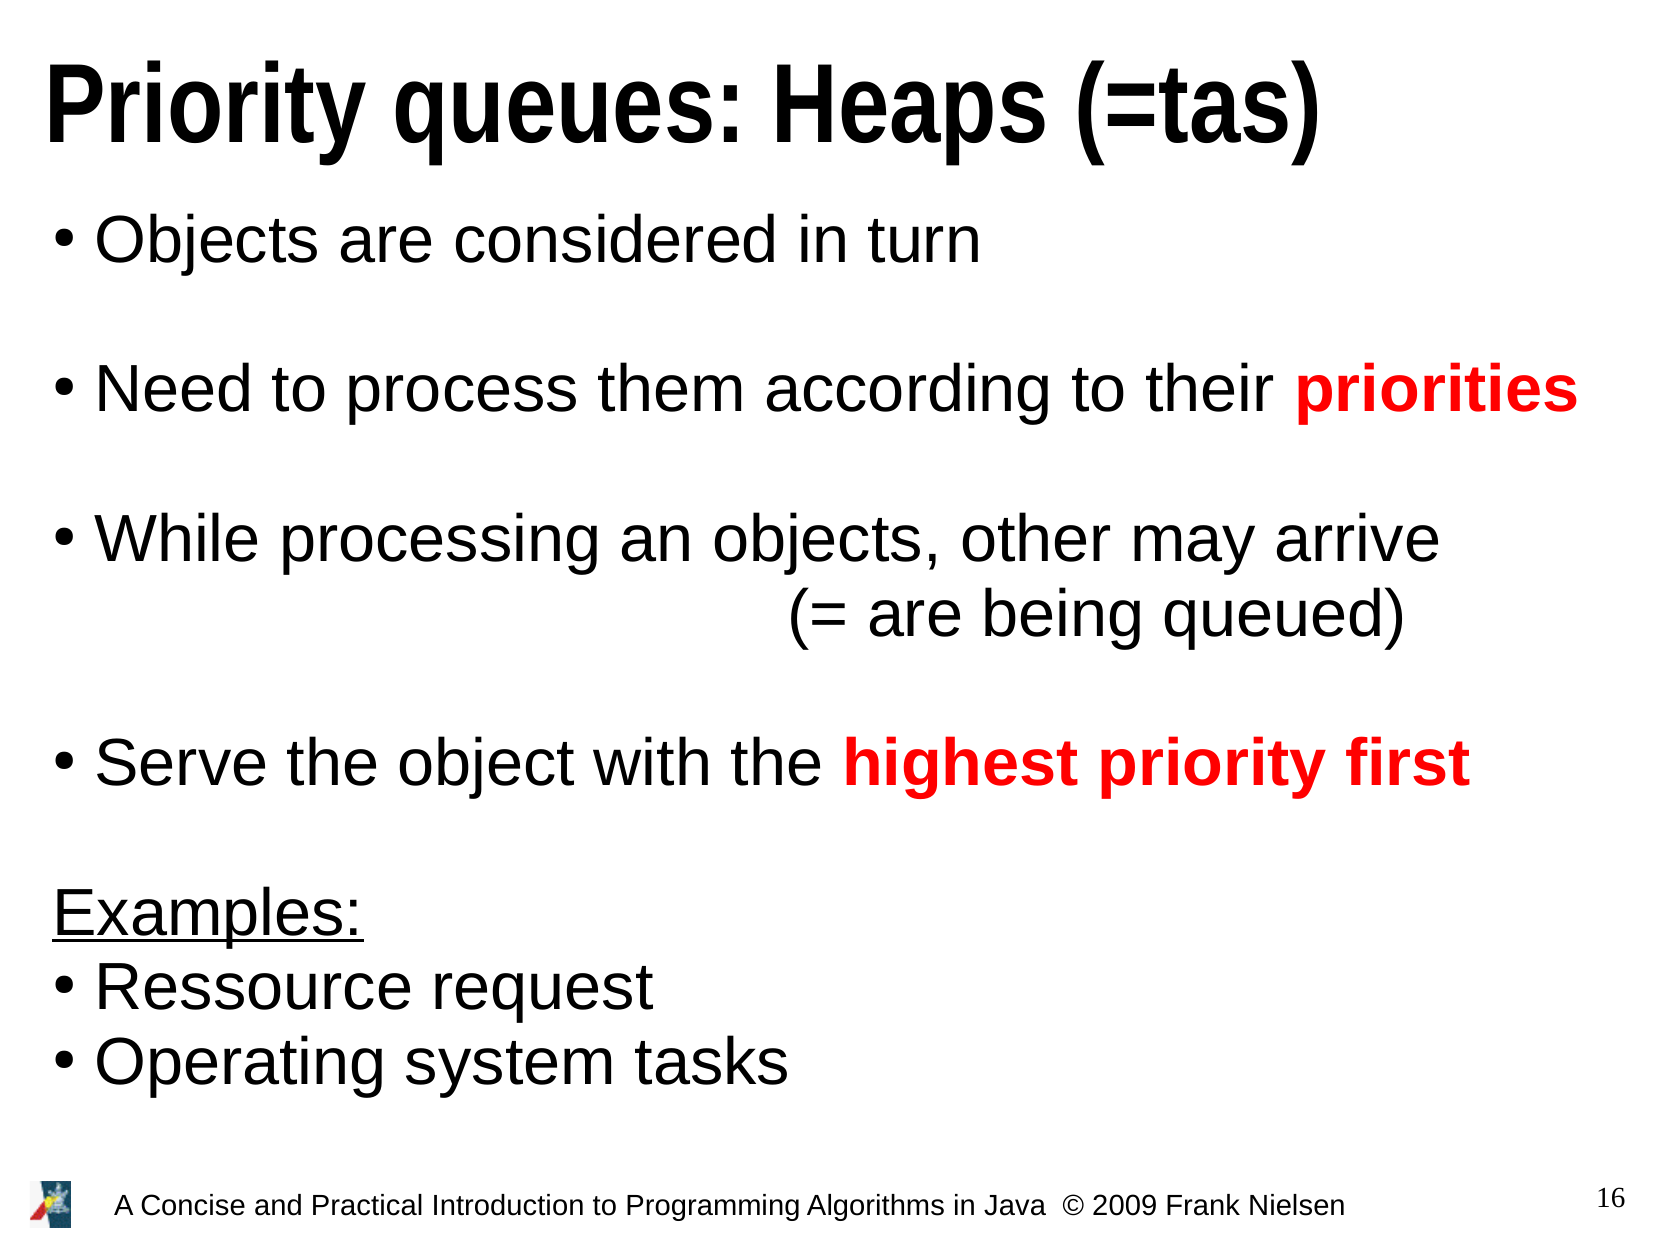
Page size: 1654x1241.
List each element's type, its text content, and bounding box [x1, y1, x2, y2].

text_box Objects are considered in turn Need to process them according to their priorities While processing an objects, other may arrive (= are being queued) Serve the object with the highest priority first Examples: Ressource request Operating system tasks [37, 194, 1595, 1182]
picture [29, 1181, 71, 1228]
text_box Priority queues: Heaps (=tas) [29, 29, 1338, 174]
